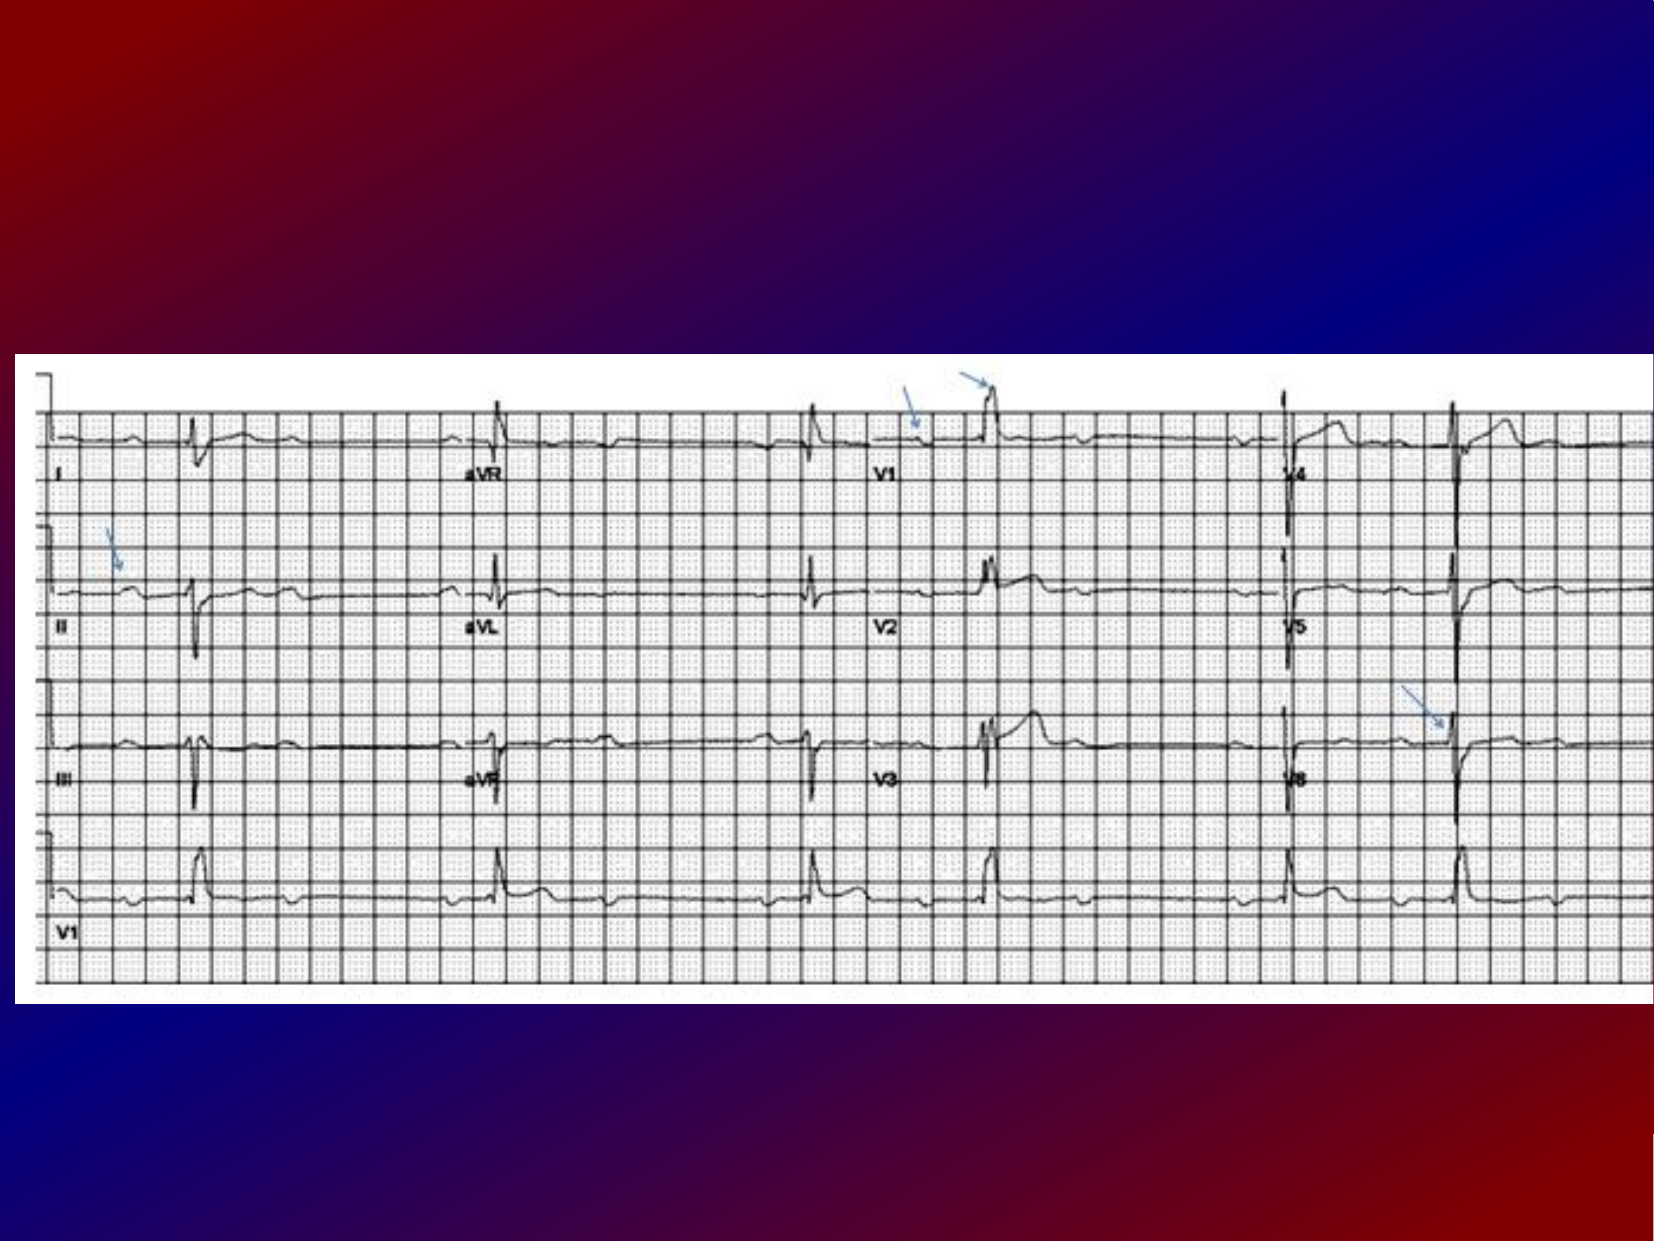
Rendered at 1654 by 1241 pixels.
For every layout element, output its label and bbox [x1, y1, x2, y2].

picture [15, 354, 1654, 1004]
